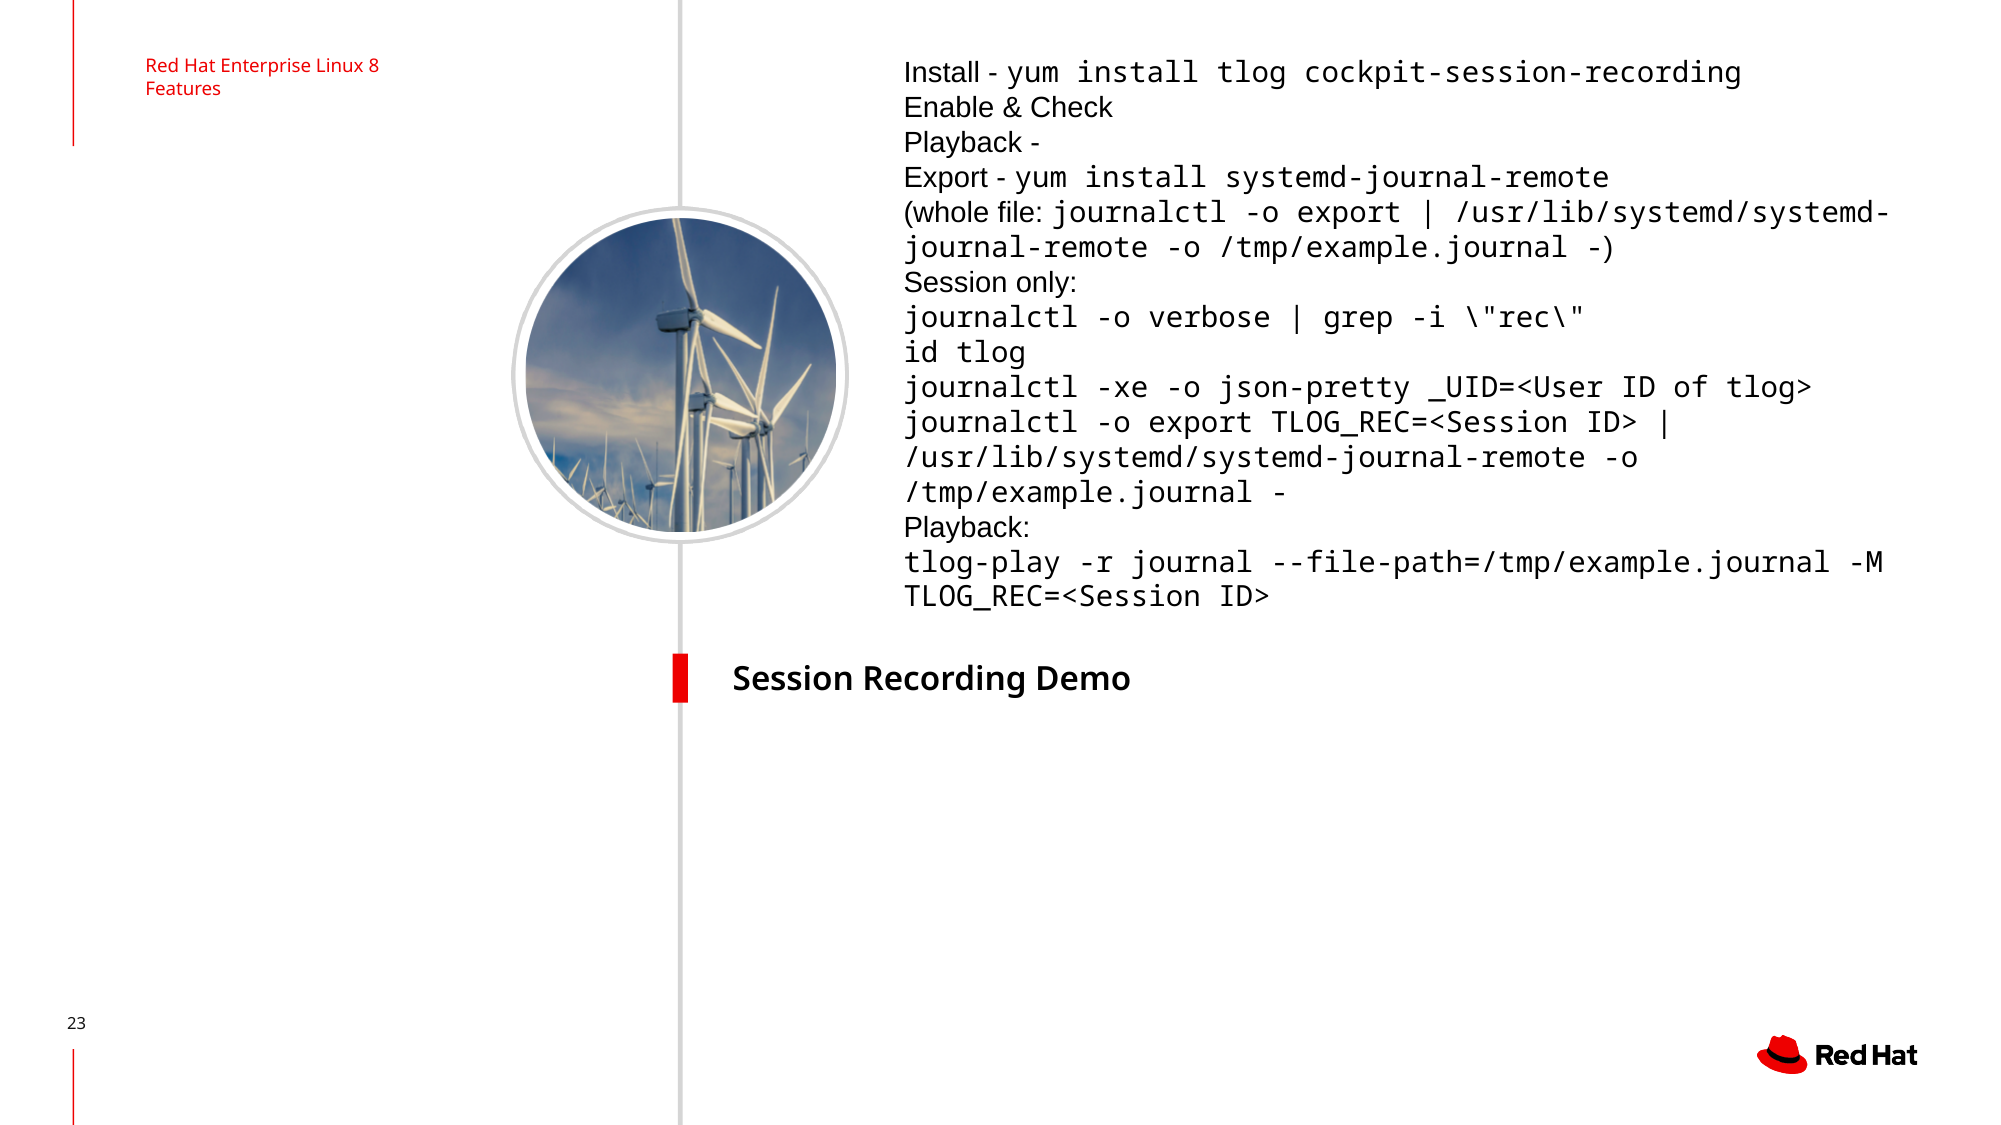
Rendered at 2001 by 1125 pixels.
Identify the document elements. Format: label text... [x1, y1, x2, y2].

text_box Install - yum install tlog cockpit-session-recording Enable & Check Playback - Export - yum install systemd-journal-remote (whole file: journalctl -o export | /usr/lib/systemd/systemd-journal-remote -o /tmp/example.journal -) Session only: journalctl -o verbose | grep -i \"rec\" id tlog journalctl -xe -o json-pretty _UID=<User ID of tlog> journalctl -o export TLOG_REC=<Session ID> | /usr/lib/systemd/systemd-journal-remote -o /tmp/example.journal - Playback: tlog-play -r journal --file-path=/tmp/example.journal -M TLOG_REC=<Session ID> [888, 46, 1992, 621]
picture [511, 206, 849, 545]
picture [1757, 1035, 1918, 1074]
text_box Red Hat Enterprise Linux 8 Features [73, 9, 919, 144]
text_box [672, 653, 688, 703]
title Session Recording Demo [732, 604, 1478, 697]
